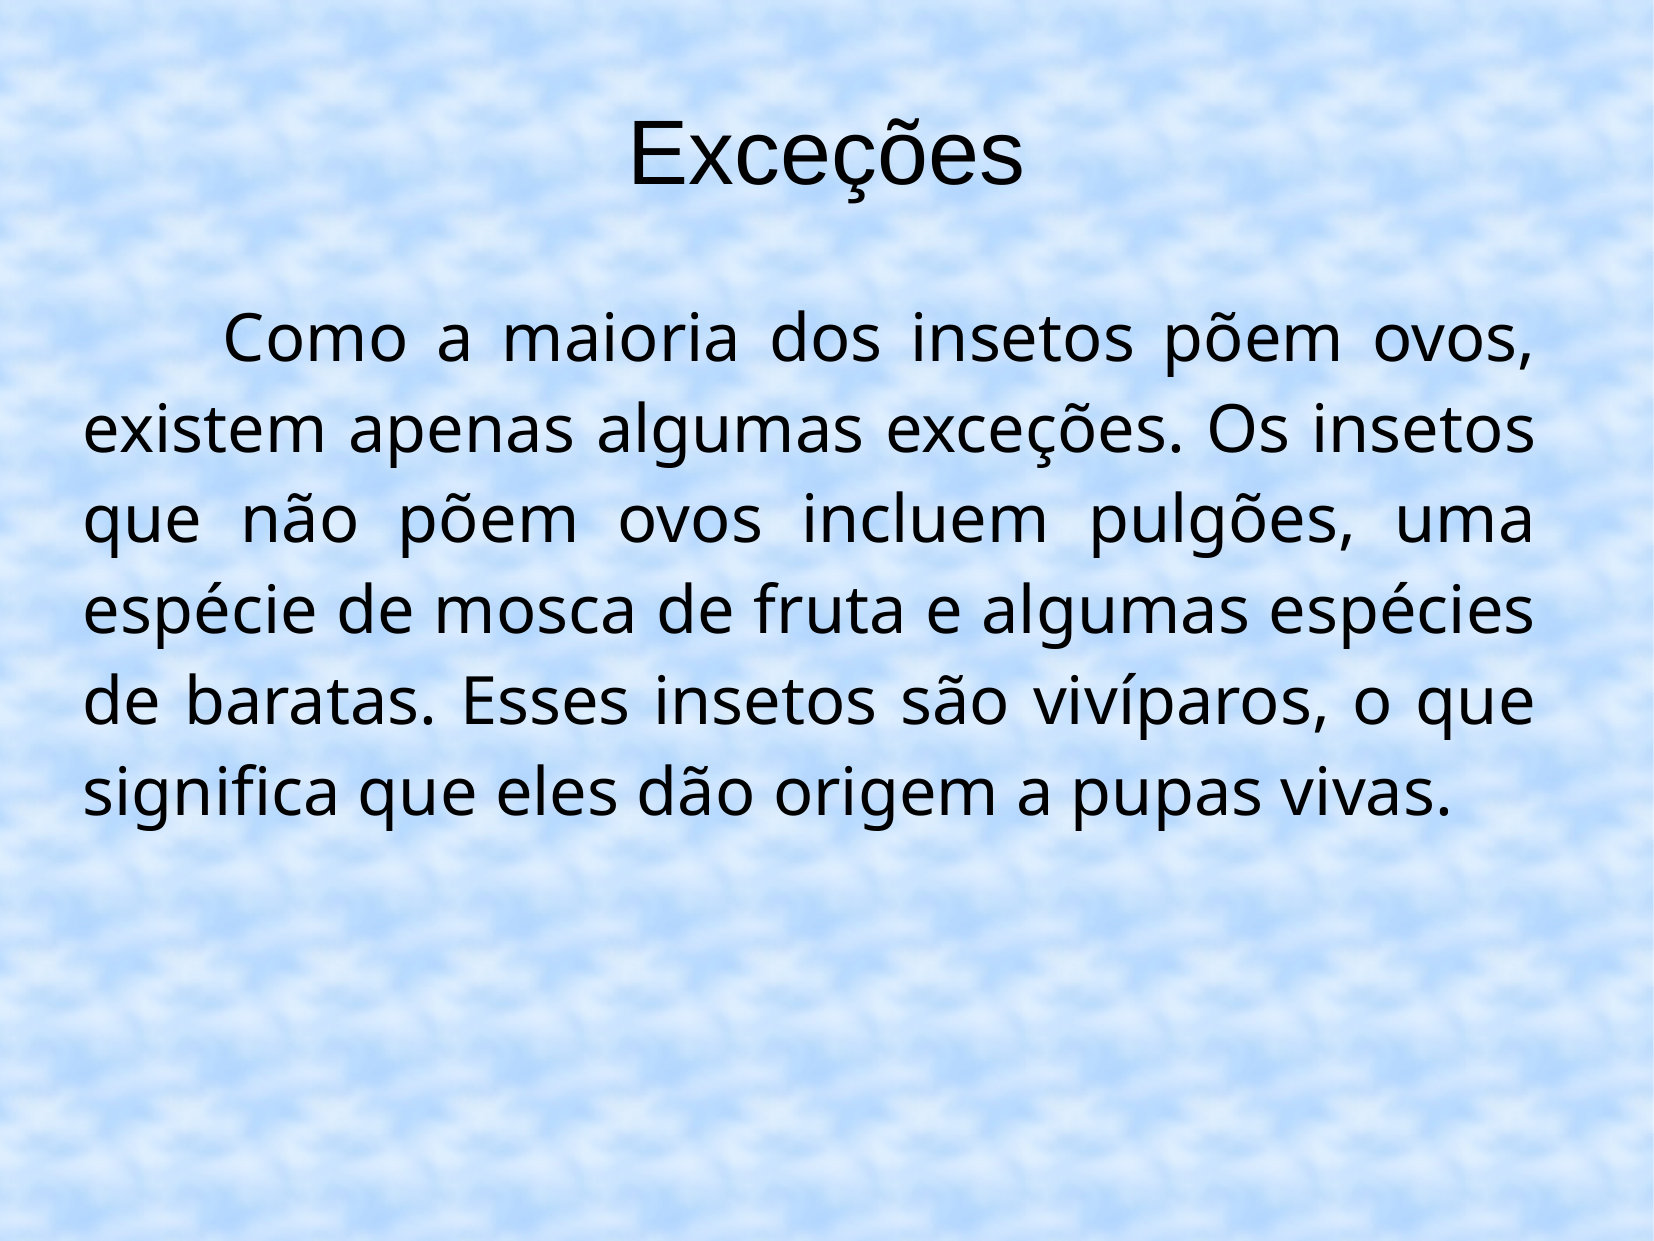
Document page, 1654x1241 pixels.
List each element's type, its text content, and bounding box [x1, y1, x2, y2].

list Como a maioria dos insetos põem ovos, existem apenas algumas exceções. Os insetos que não põem ovos incluem pulgões, uma espécie de mosca de fruta e algumas espécies de baratas. Esses insetos são vivíparos, o que significa que eles dão origem a pupas vivas. [82, 290, 1538, 1010]
picture [0, 0, 1654, 1241]
title Exceções [82, 49, 1571, 257]
